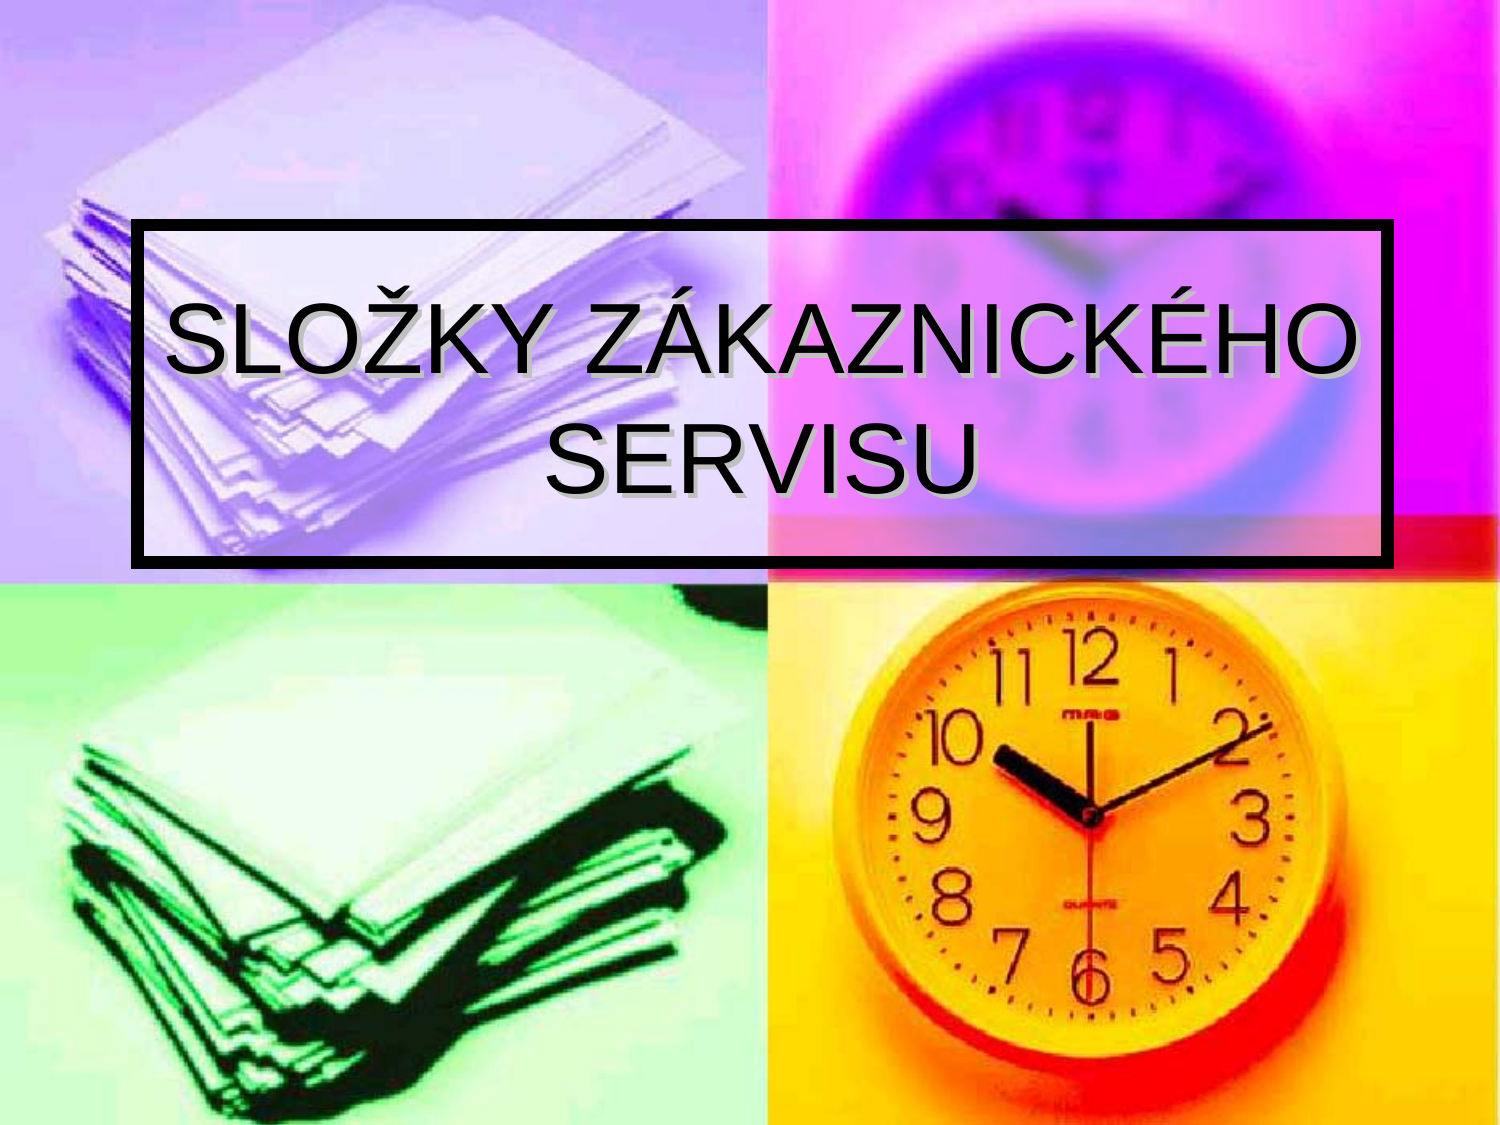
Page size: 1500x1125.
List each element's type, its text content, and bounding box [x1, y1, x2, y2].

title SLOŽKY ZÁKAZNICKÉHO SERVISU [137, 224, 1388, 563]
